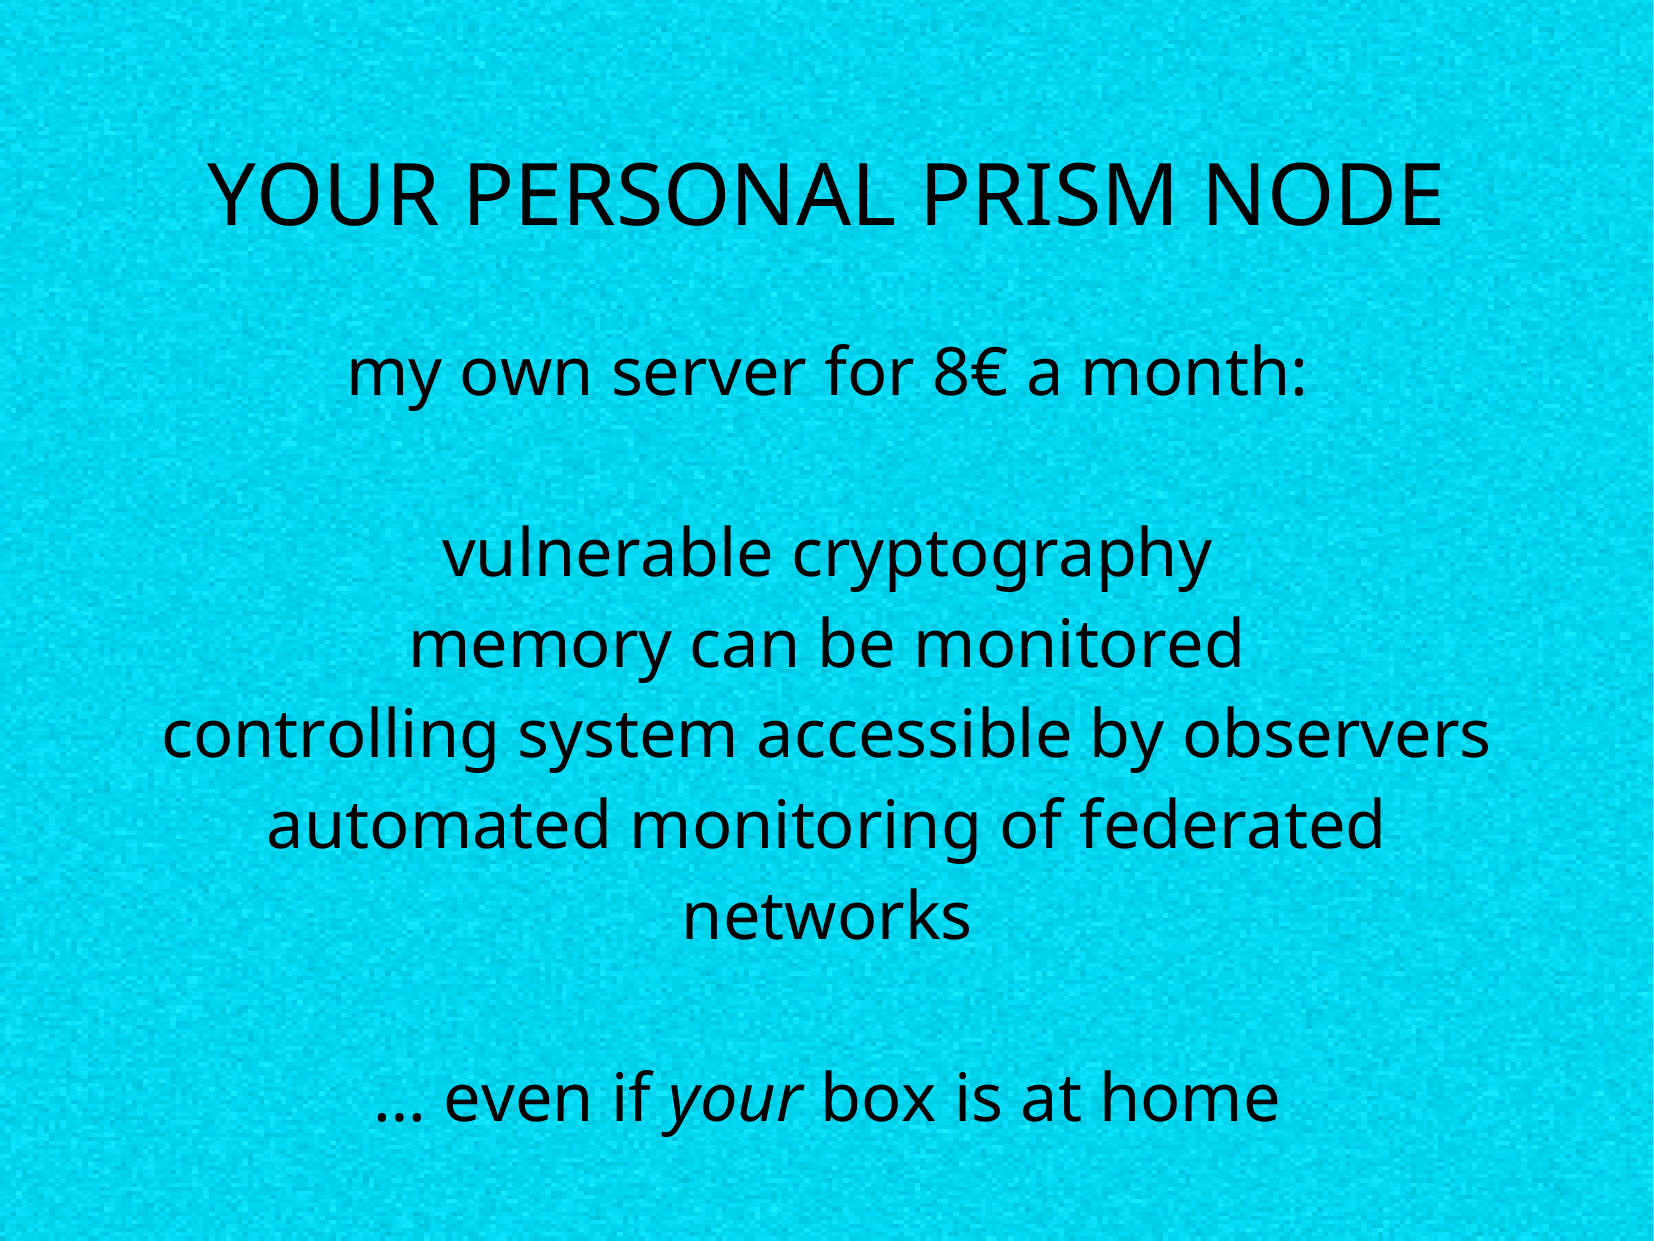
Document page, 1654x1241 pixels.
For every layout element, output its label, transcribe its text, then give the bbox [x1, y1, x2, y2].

picture [0, 0, 1654, 1241]
subtitle my own server for 8€ a month: vulnerable cryptography memory can be monitored controlling system accessible by observers automated monitoring of federated networks … even if your box is at home [115, 372, 1540, 1092]
title YOUR PERSONAL PRISM NODE [82, 88, 1571, 296]
